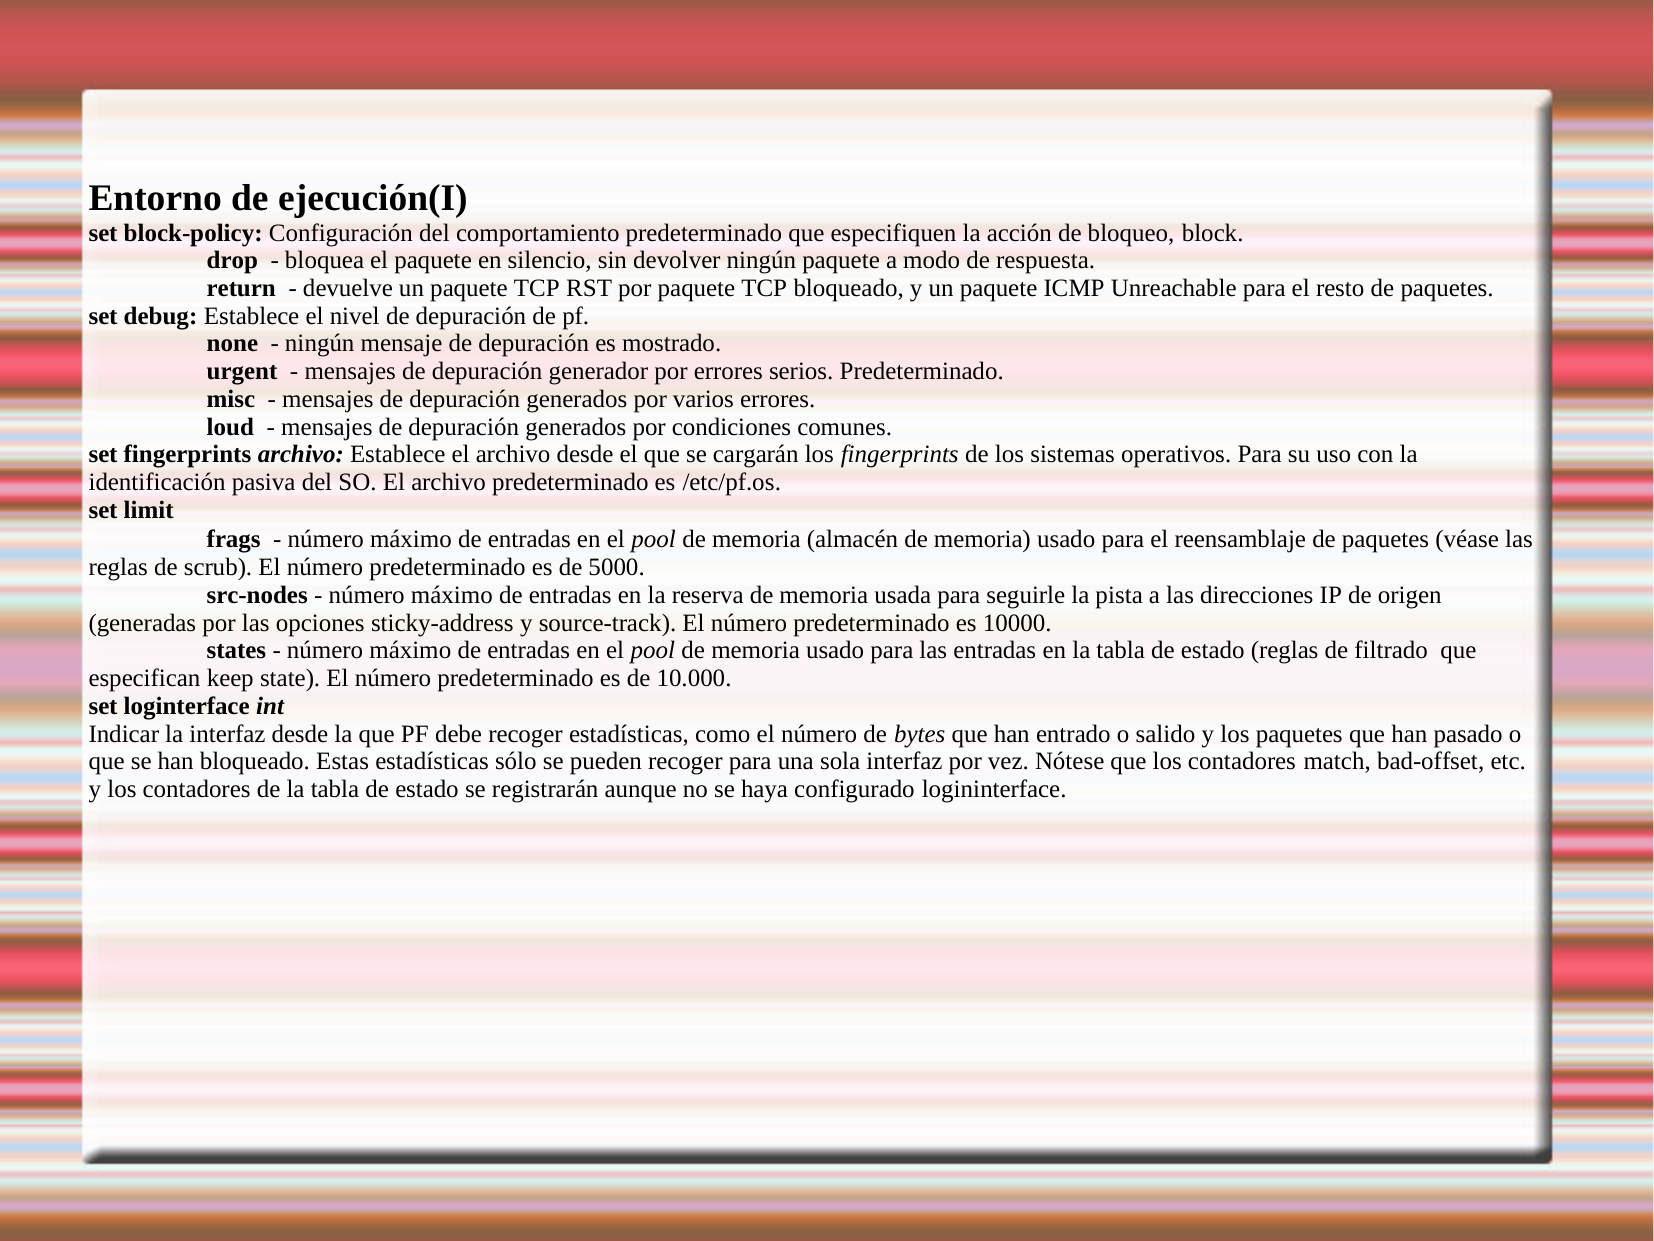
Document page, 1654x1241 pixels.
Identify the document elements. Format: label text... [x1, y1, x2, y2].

text_box Entorno de ejecución(I) set block-policy: Configuración del comportamiento predeterminado que especifiquen la acción de bloqueo, block. drop - bloquea el paquete en silencio, sin devolver ningún paquete a modo de respuesta. return - devuelve un paquete TCP RST por paquete TCP bloqueado, y un paquete ICMP Unreachable para el resto de paquetes. set debug: Establece el nivel de depuración de pf. none - ningún mensaje de depuración es mostrado. urgent - mensajes de depuración generador por errores serios. Predeterminado. misc - mensajes de depuración generados por varios errores. loud - mensajes de depuración generados por condiciones comunes. set fingerprints archivo: Establece el archivo desde el que se cargarán los fingerprints de los sistemas operativos. Para su uso con la identificación pasiva del SO. El archivo predeterminado es /etc/pf.os. set limit frags - número máximo de entradas en el pool de memoria (almacén de memoria) usado para el reensamblaje de paquetes (véase las reglas de scrub). El número predeterminado es de 5000. src-nodes - número máximo de entradas en la reserva de memoria usada para seguirle la pista a las direcciones IP de origen (generadas por las opciones sticky-address y source-track). El número predeterminado es 10000. states - número máximo de entradas en el pool de memoria usado para las entradas en la tabla de estado (reglas de filtrado que especifican keep state). El número predeterminado es de 10.000. set loginterface int Indicar la interfaz desde la que PF debe recoger estadísticas, como el número de bytes que han entrado o salido y los paquetes que han pasado o que se han bloqueado. Estas estadísticas sólo se pueden recoger para una sola interfaz por vez. Nótese que los contadores match, bad-offset, etc. y los contadores de la tabla de estado se registrarán aunque no se haya configurado logininterface. [88, 177, 1536, 1042]
picture [0, 0, 1654, 1241]
